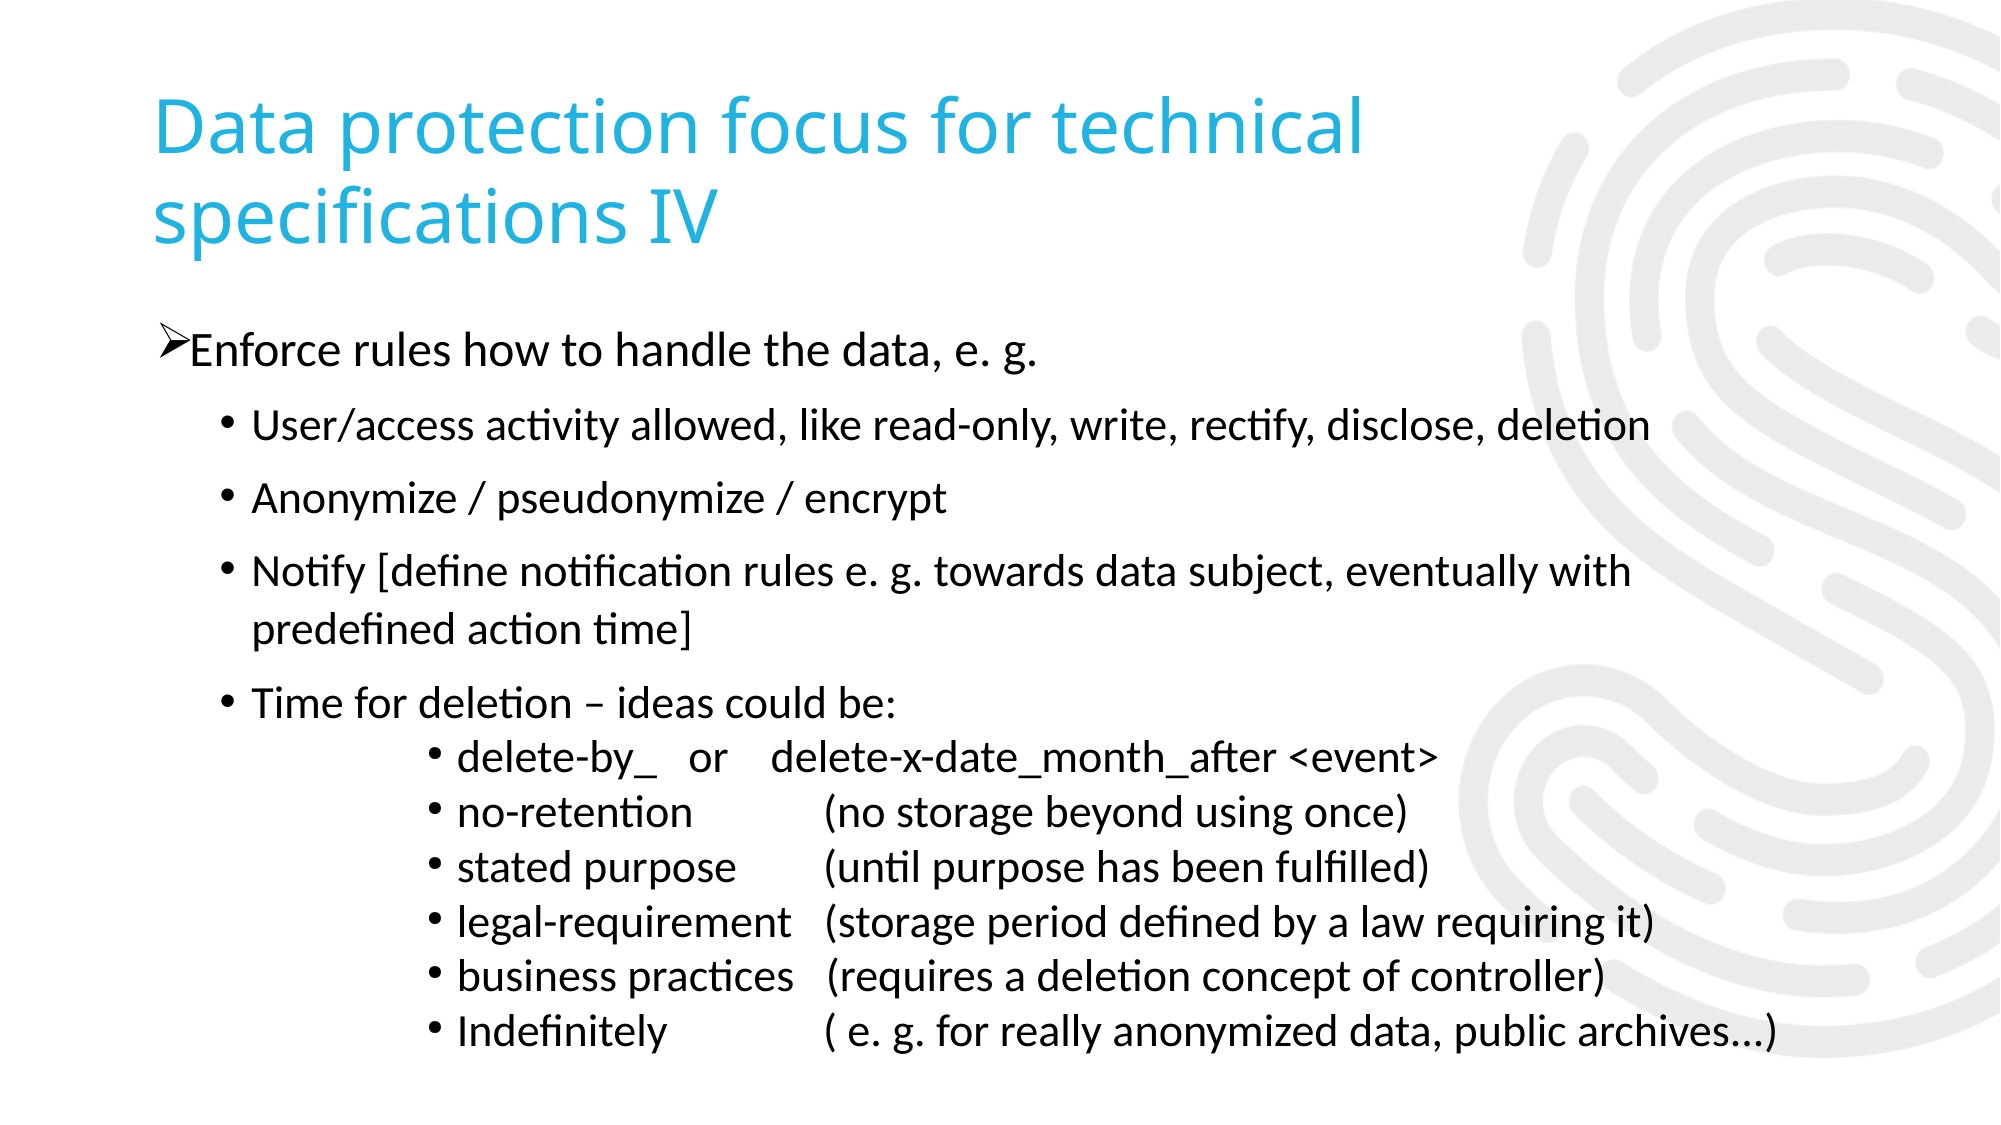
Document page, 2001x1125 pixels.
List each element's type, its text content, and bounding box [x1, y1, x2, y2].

title Data protection focus for technical specifications IV [137, 59, 1863, 278]
list Enforce rules how to handle the data, e. g. User/access activity allowed, like read-only, write, rectify, disclose, deletion Anonymize / pseudonymize / encrypt Notify [define notification rules e. g. towards data subject, eventually with predefined action time] Time for deletion – ideas could be: delete-by_ or delete-x-date_month_after <event> no-retention (no storage beyond using once) stated purpose (until purpose has been fulfilled) legal-requirement (storage period defined by a law requiring it) business practices (requires a deletion concept of controller) Indefinitely ( e. g. for really anonymized data, public archives...) [140, 309, 1863, 1086]
picture [1158, 0, 2000, 1125]
